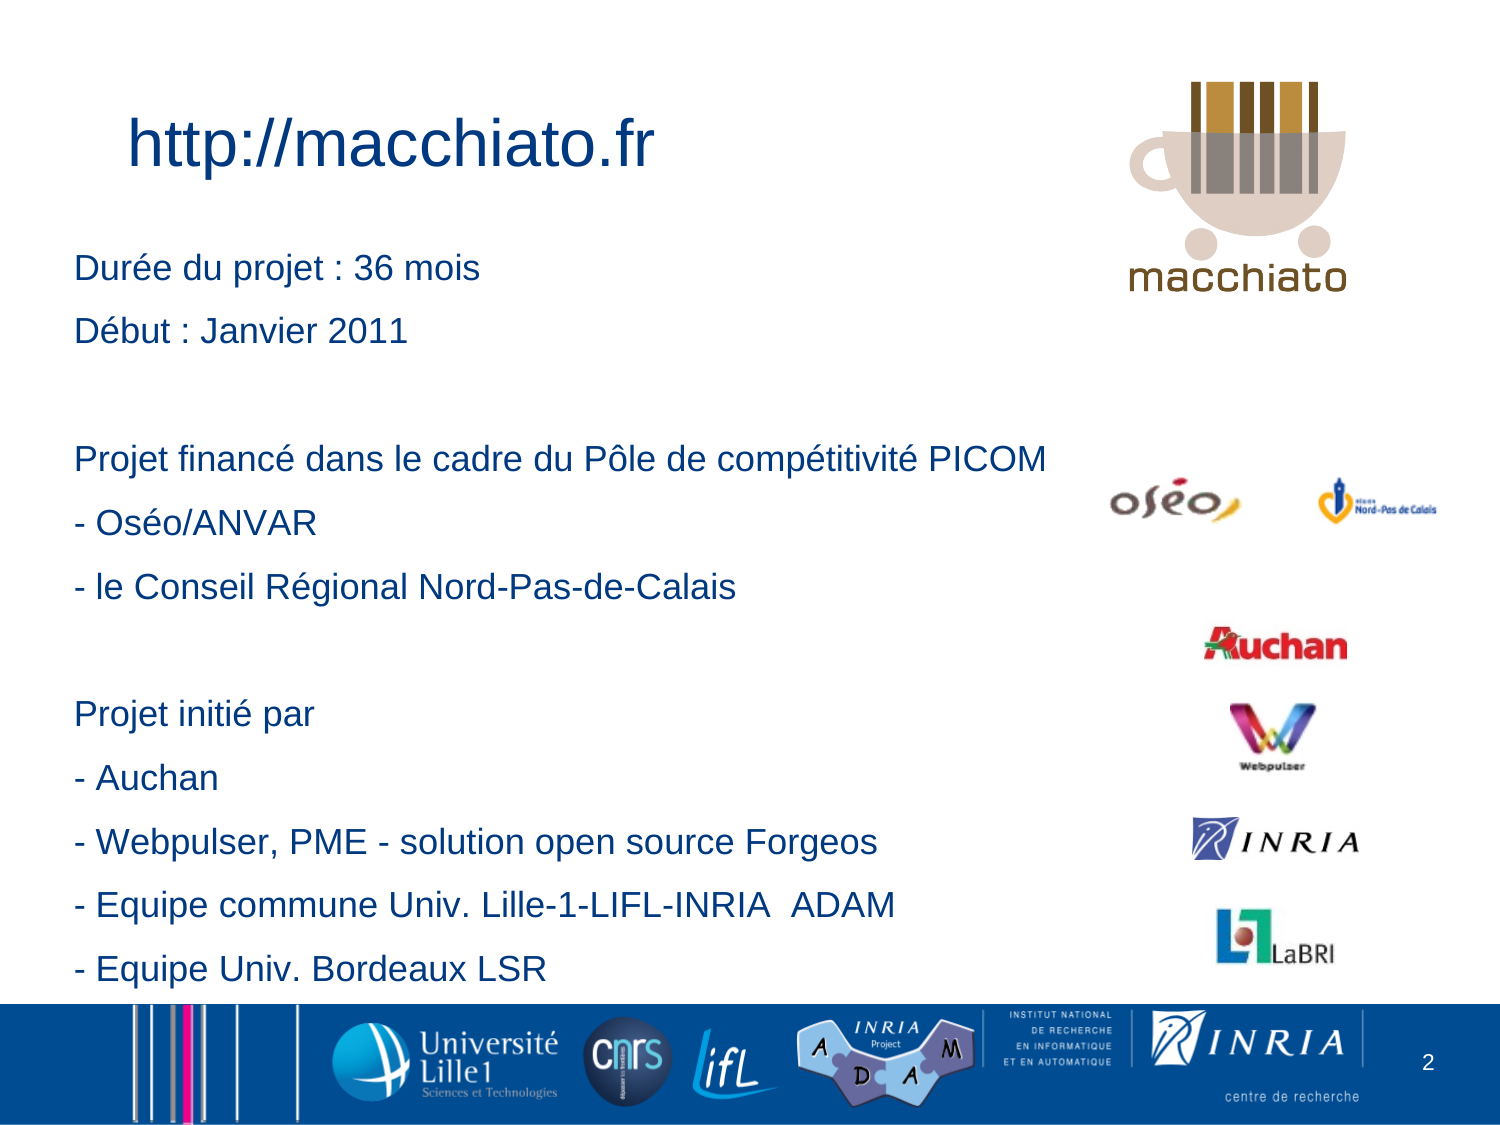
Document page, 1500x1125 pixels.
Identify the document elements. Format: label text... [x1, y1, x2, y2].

picture [1192, 817, 1359, 860]
picture [1204, 617, 1347, 667]
picture [0, 1004, 1500, 1125]
picture [1316, 472, 1442, 529]
list Durée du projet : 36 mois Début : Janvier 2011 Projet financé dans le cadre du Pôle de compétitivité PICOM - Oséo/ANVAR - le Conseil Régional Nord-Pas-de-Calais Projet initié par - Auchan - Webpulser, PME - solution open source Forgeos - Equipe commune Univ. Lille-1-LIFL-INRIA ADAM - Equipe Univ. Bordeaux LSR [59, 236, 1393, 1004]
picture [1230, 702, 1322, 778]
picture [1215, 907, 1336, 966]
picture [1091, 58, 1387, 317]
picture [1092, 477, 1242, 524]
title http://macchiato.fr [112, 0, 1474, 188]
